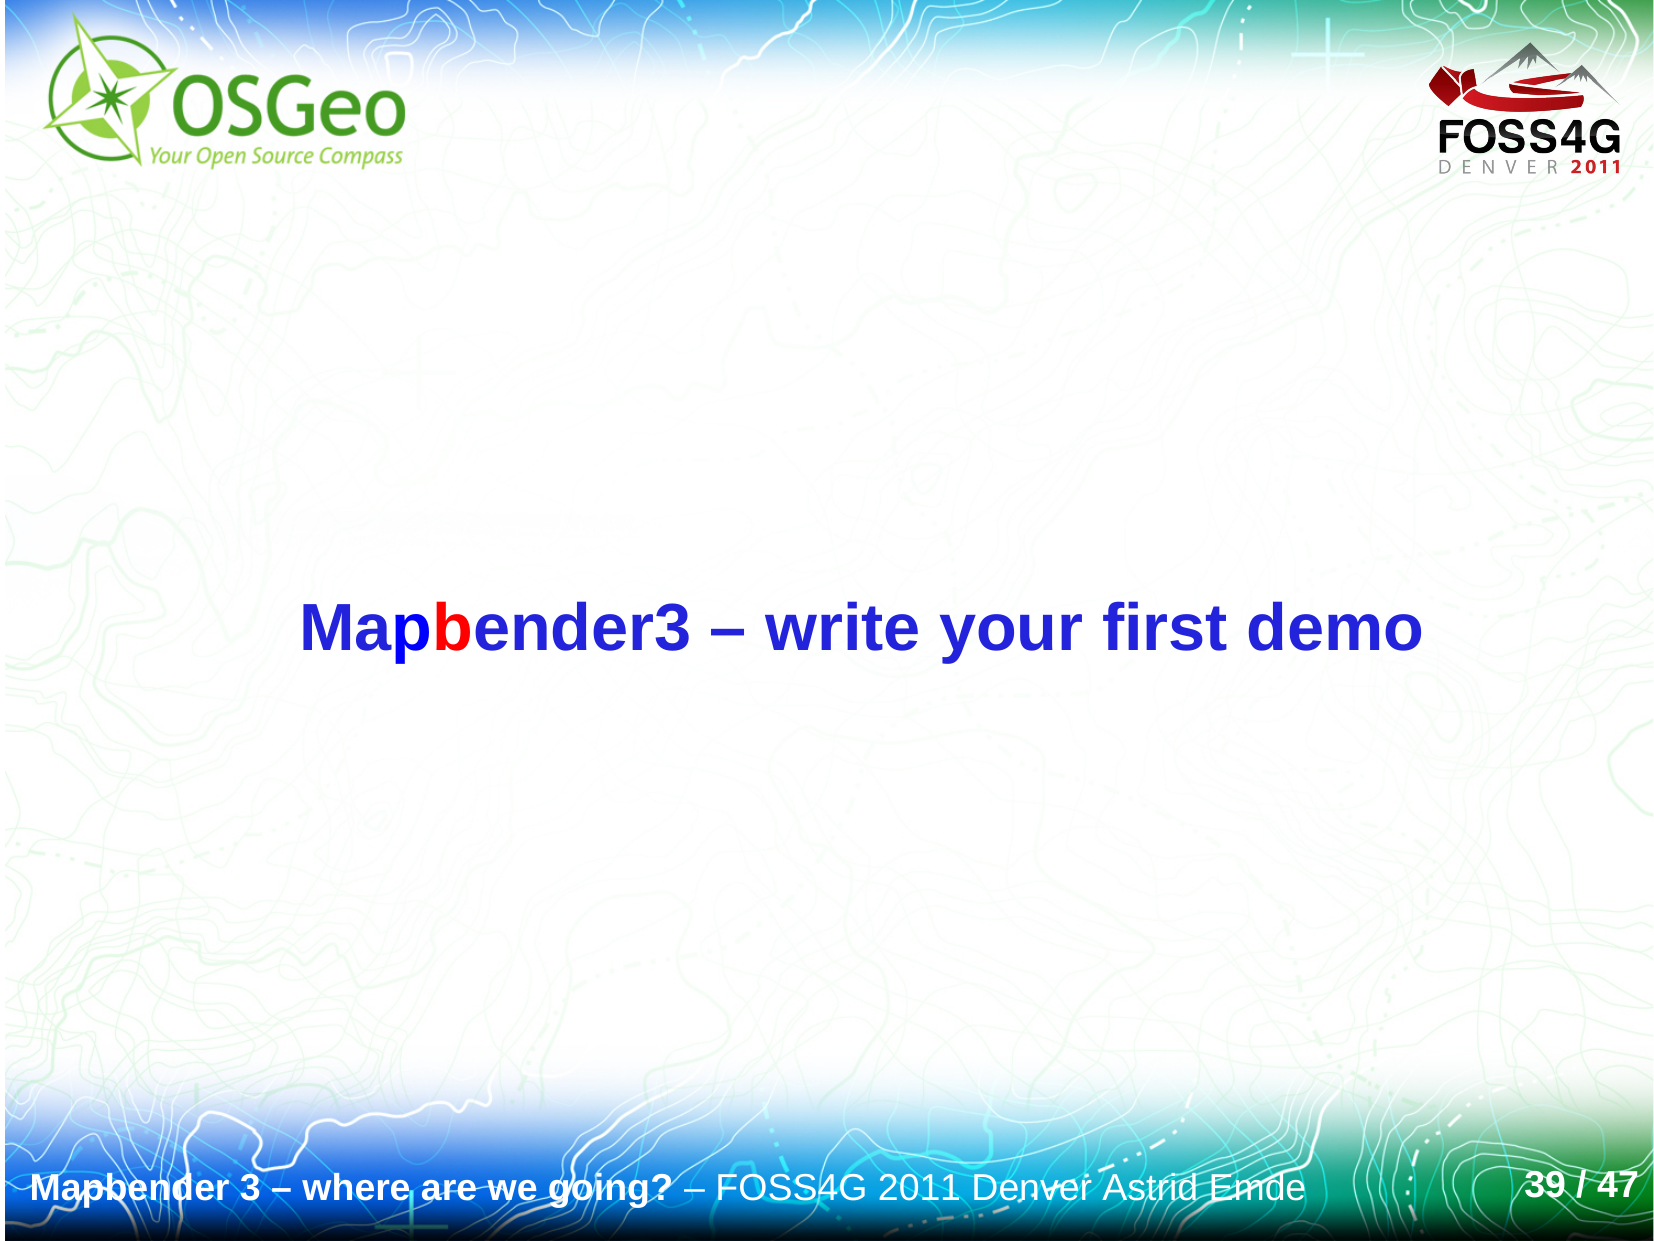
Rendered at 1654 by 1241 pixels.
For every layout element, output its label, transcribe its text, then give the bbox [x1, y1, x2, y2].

picture [5, 0, 1654, 1241]
title Mapbender3 – write your first demo [118, 539, 1607, 715]
